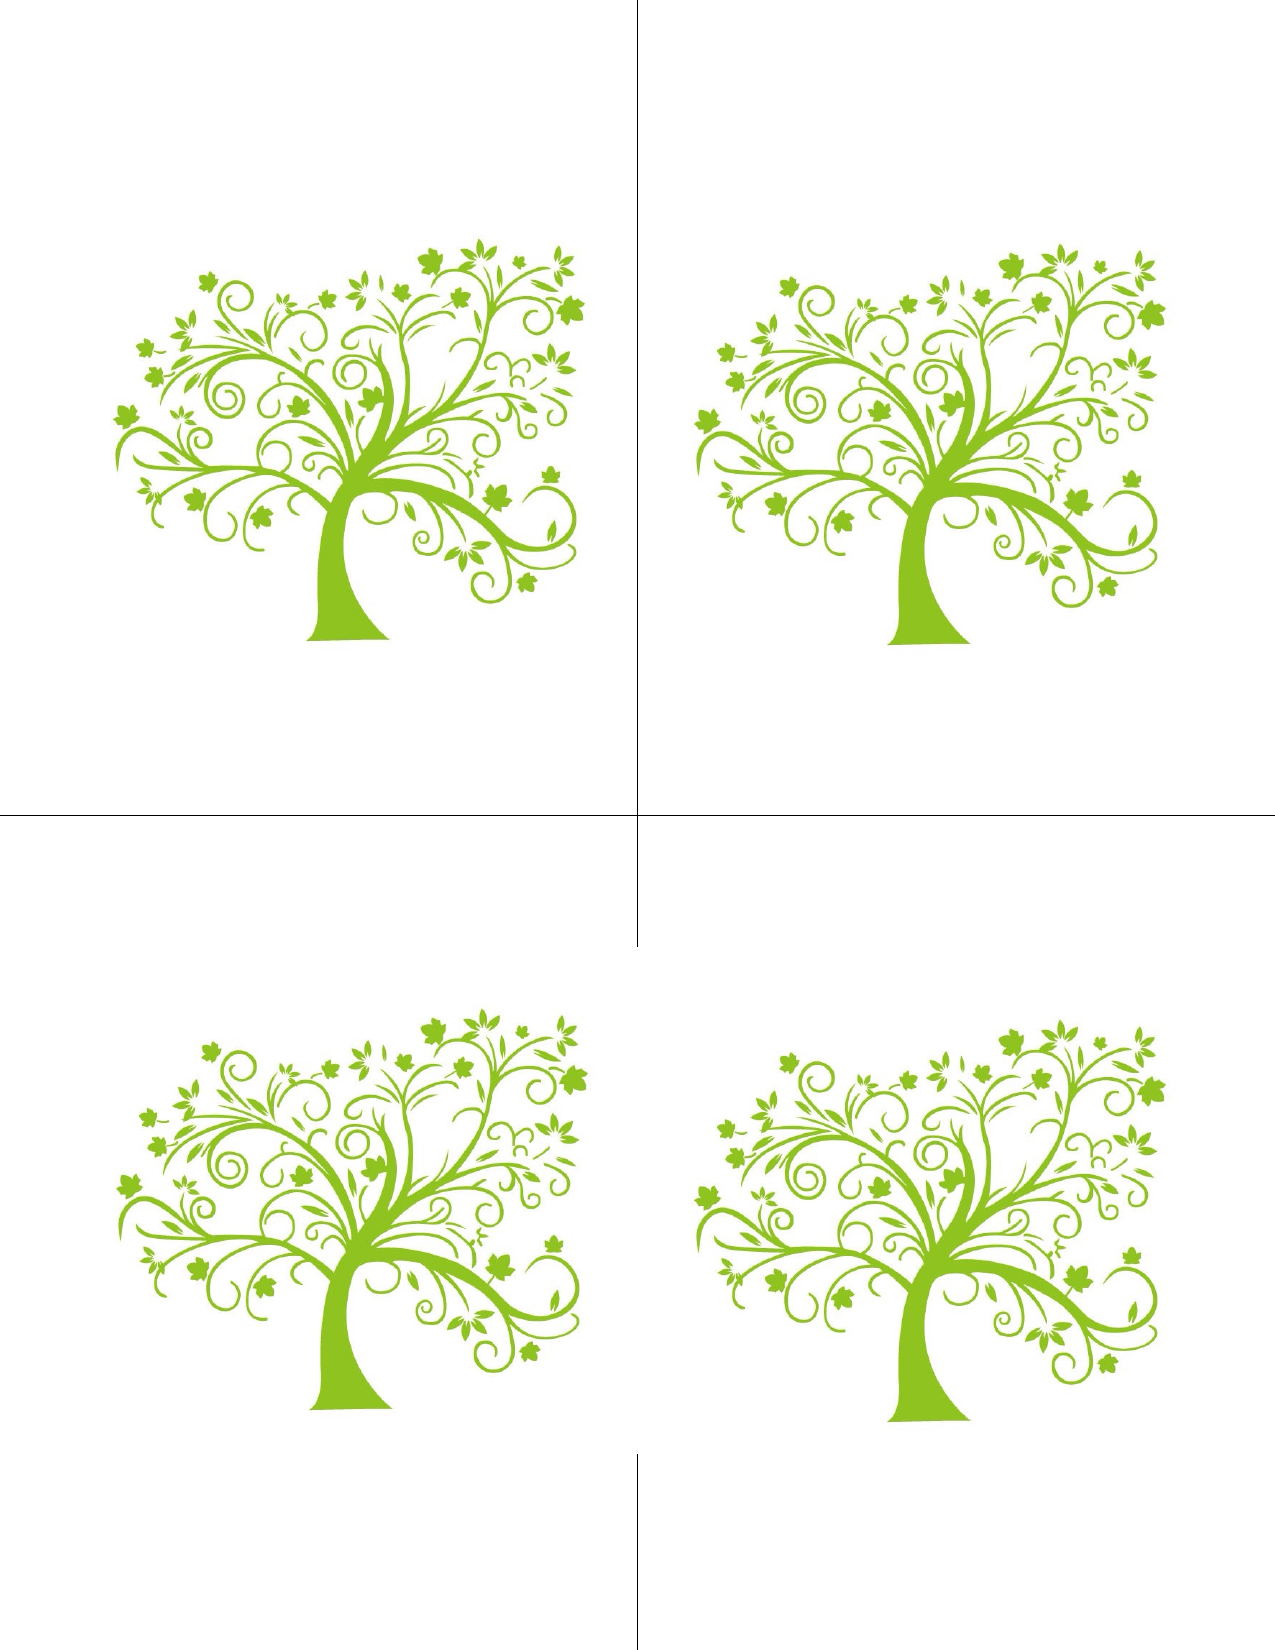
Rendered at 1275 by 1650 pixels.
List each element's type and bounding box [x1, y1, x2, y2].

picture [67, 947, 638, 1455]
picture [645, 182, 1216, 690]
picture [64, 177, 635, 685]
picture [645, 958, 1216, 1467]
